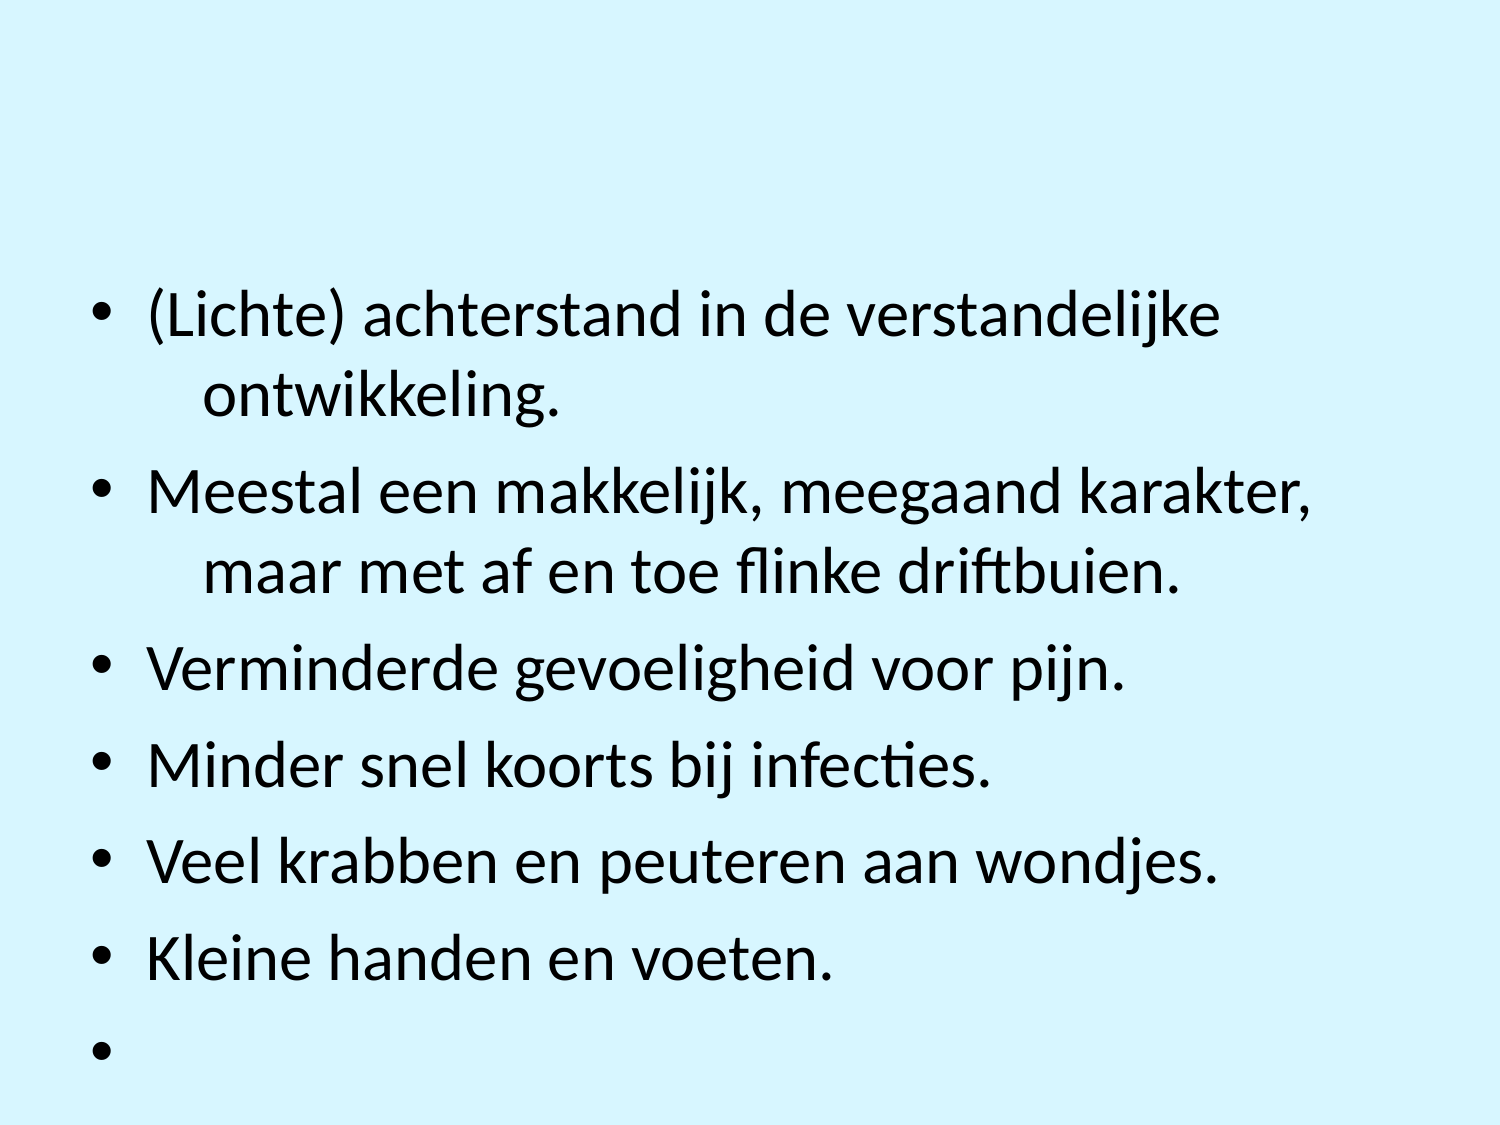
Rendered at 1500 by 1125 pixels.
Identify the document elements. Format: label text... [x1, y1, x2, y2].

list (Lichte) achterstand in de verstandelijke ontwikkeling. Meestal een makkelijk, meegaand karakter, maar met af en toe flinke driftbuien. Verminderde gevoeligheid voor pijn. Minder snel koorts bij infecties. Veel krabben en peuteren aan wondjes. Kleine handen en voeten. [75, 262, 1426, 1005]
